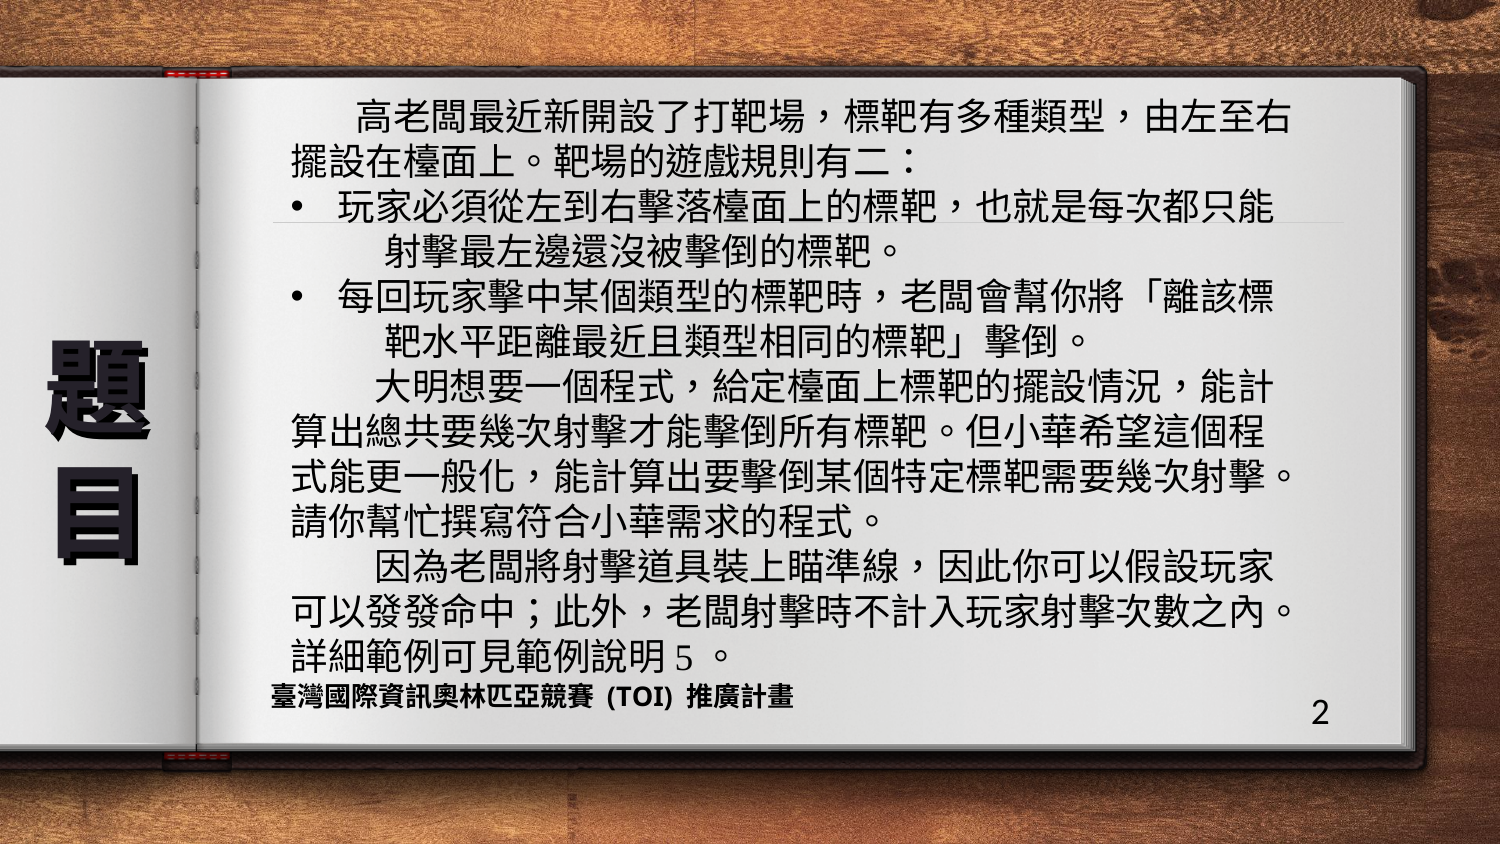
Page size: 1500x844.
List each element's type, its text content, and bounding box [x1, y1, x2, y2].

text_box 高老闆最近新開設了打靶場，標靶有多種類型，由左至右擺設在檯面上。靶場的遊戲規則有二： 玩家必須從左到右擊落檯面上的標靶，也就是每次都只能射擊最左邊還沒被擊倒的標靶。 每回玩家擊中某個類型的標靶時，老闆會幫你將「離該標靶水平距離最近且類型相同的標靶」擊倒。 大明想要一個程式，給定檯面上標靶的擺設情況，能計算出總共要幾次射擊才能擊倒所有標靶。但小華希望這個程式能更一般化，能計算出要擊倒某個特定標靶需要幾次射擊。請你幫忙撰寫符合小華需求的程式。 因為老闆將射擊道具裝上瞄準線，因此你可以假設玩家可以發發命中；此外，老闆射擊時不計入玩家射擊次數之內。詳細範例可見範例說明5。 [276, 40, 1309, 686]
title 題 目 [28, 306, 210, 552]
text_box [1295, 672, 1386, 737]
